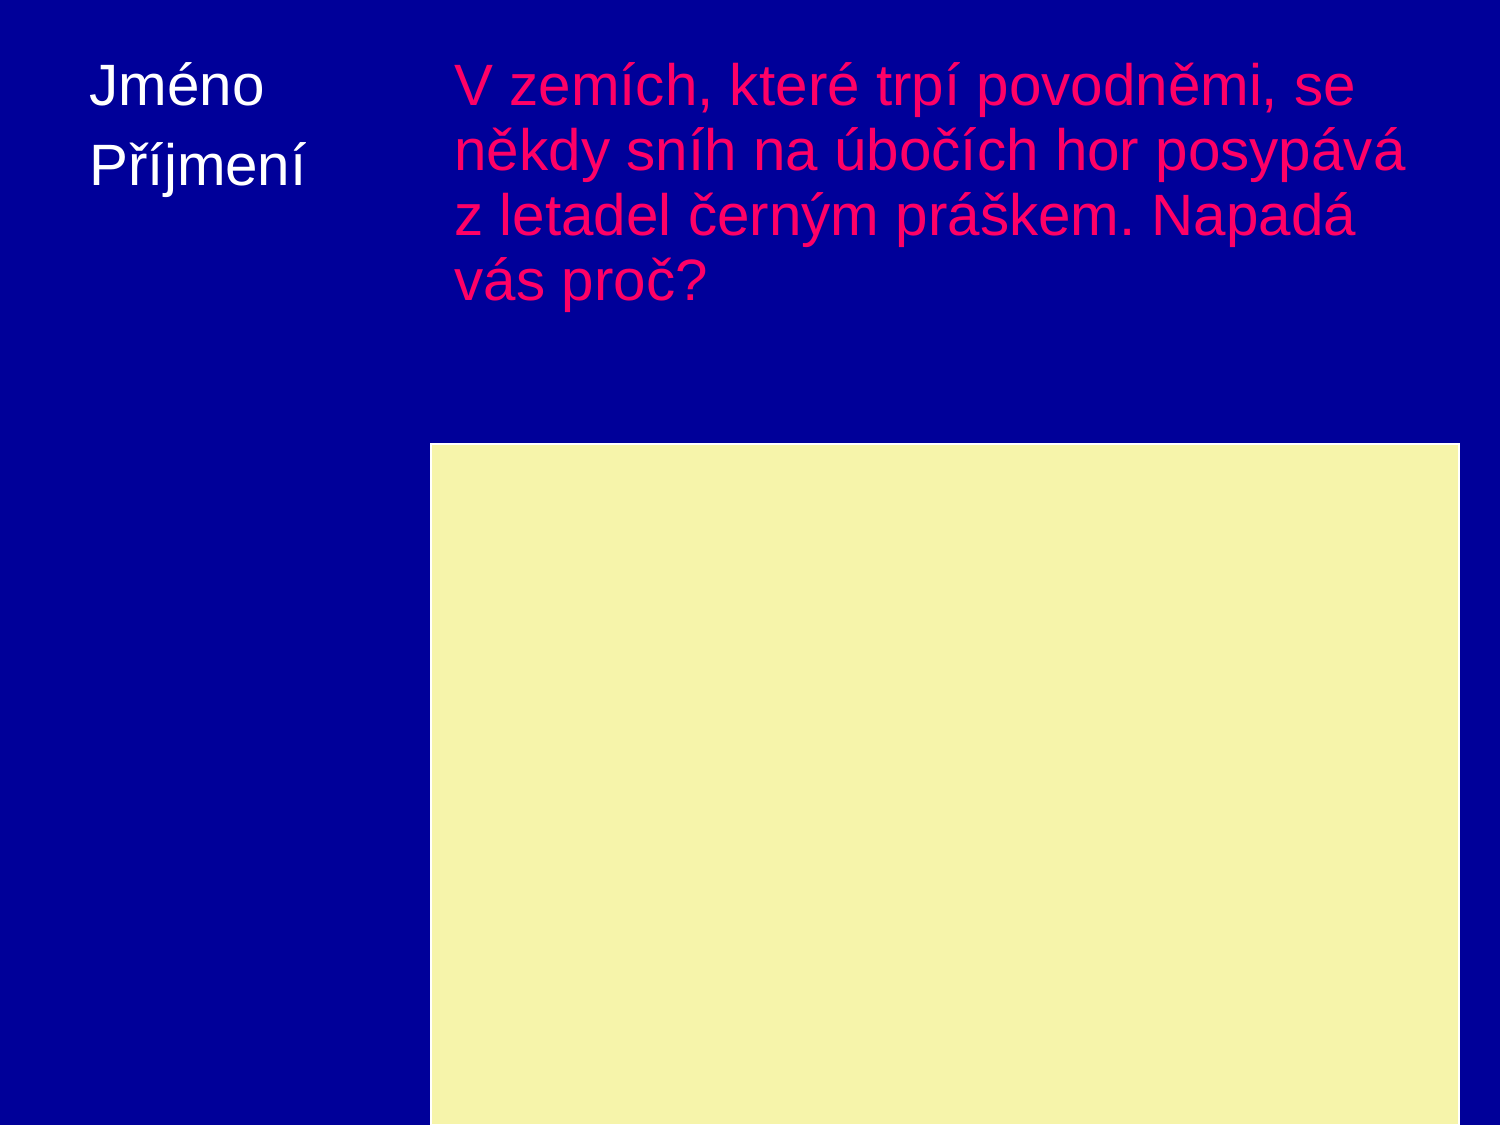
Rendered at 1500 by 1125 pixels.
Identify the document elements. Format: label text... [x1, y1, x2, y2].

text_box Jméno Příjmení [75, 45, 440, 525]
text_box V zemích, které trpí povodněmi, se někdy sníh na úbočích hor posypává z letadel černým práškem. Napadá vás proč? [440, 45, 1459, 444]
text_box [430, 444, 1459, 1125]
